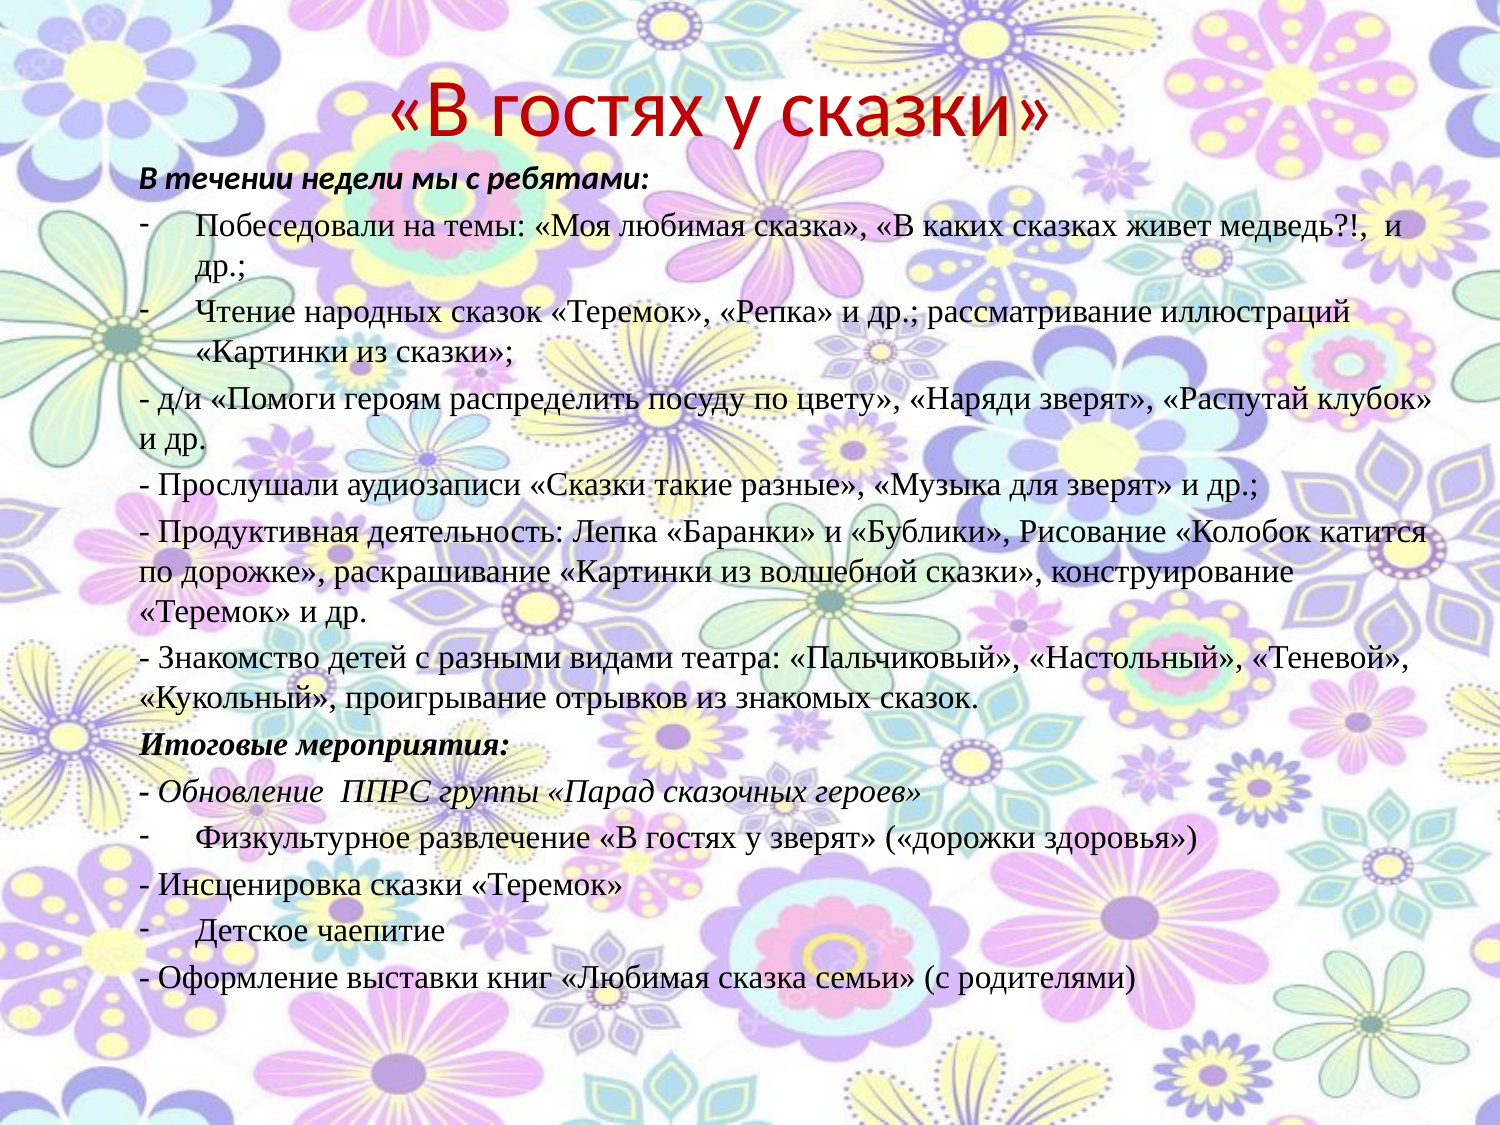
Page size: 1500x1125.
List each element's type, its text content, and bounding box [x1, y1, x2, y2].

text_box В течении недели мы с ребятами: Побеседовали на темы: «Моя любимая сказка», «В каких сказках живет медведь?!, и др.; Чтение народных сказок «Теремок», «Репка» и др.; рассматривание иллюстраций «Картинки из сказки»; - д/и «Помоги героям распределить посуду по цвету», «Наряди зверят», «Распутай клубок» и др. - Прослушали аудиозаписи «Сказки такие разные», «Музыка для зверят» и др.; - Продуктивная деятельность: Лепка «Баранки» и «Бублики», Рисование «Колобок катится по дорожке», раскрашивание «Картинки из волшебной сказки», конструирование «Теремок» и др. - Знакомство детей с разными видами театра: «Пальчиковый», «Настольный», «Теневой», «Кукольный», проигрывание отрывков из знакомых сказок. Итоговые мероприятия: - Обновление ППРС группы «Парад сказочных героев» Физкультурное развлечение «В гостях у зверят» («дорожки здоровья») - Инсценировка сказки «Теремок» Детское чаепитие - Оформление выставки книг «Любимая сказка семьи» (с родителями) [123, 149, 1459, 1106]
text_box «В гостях у сказки» [74, 45, 1365, 161]
